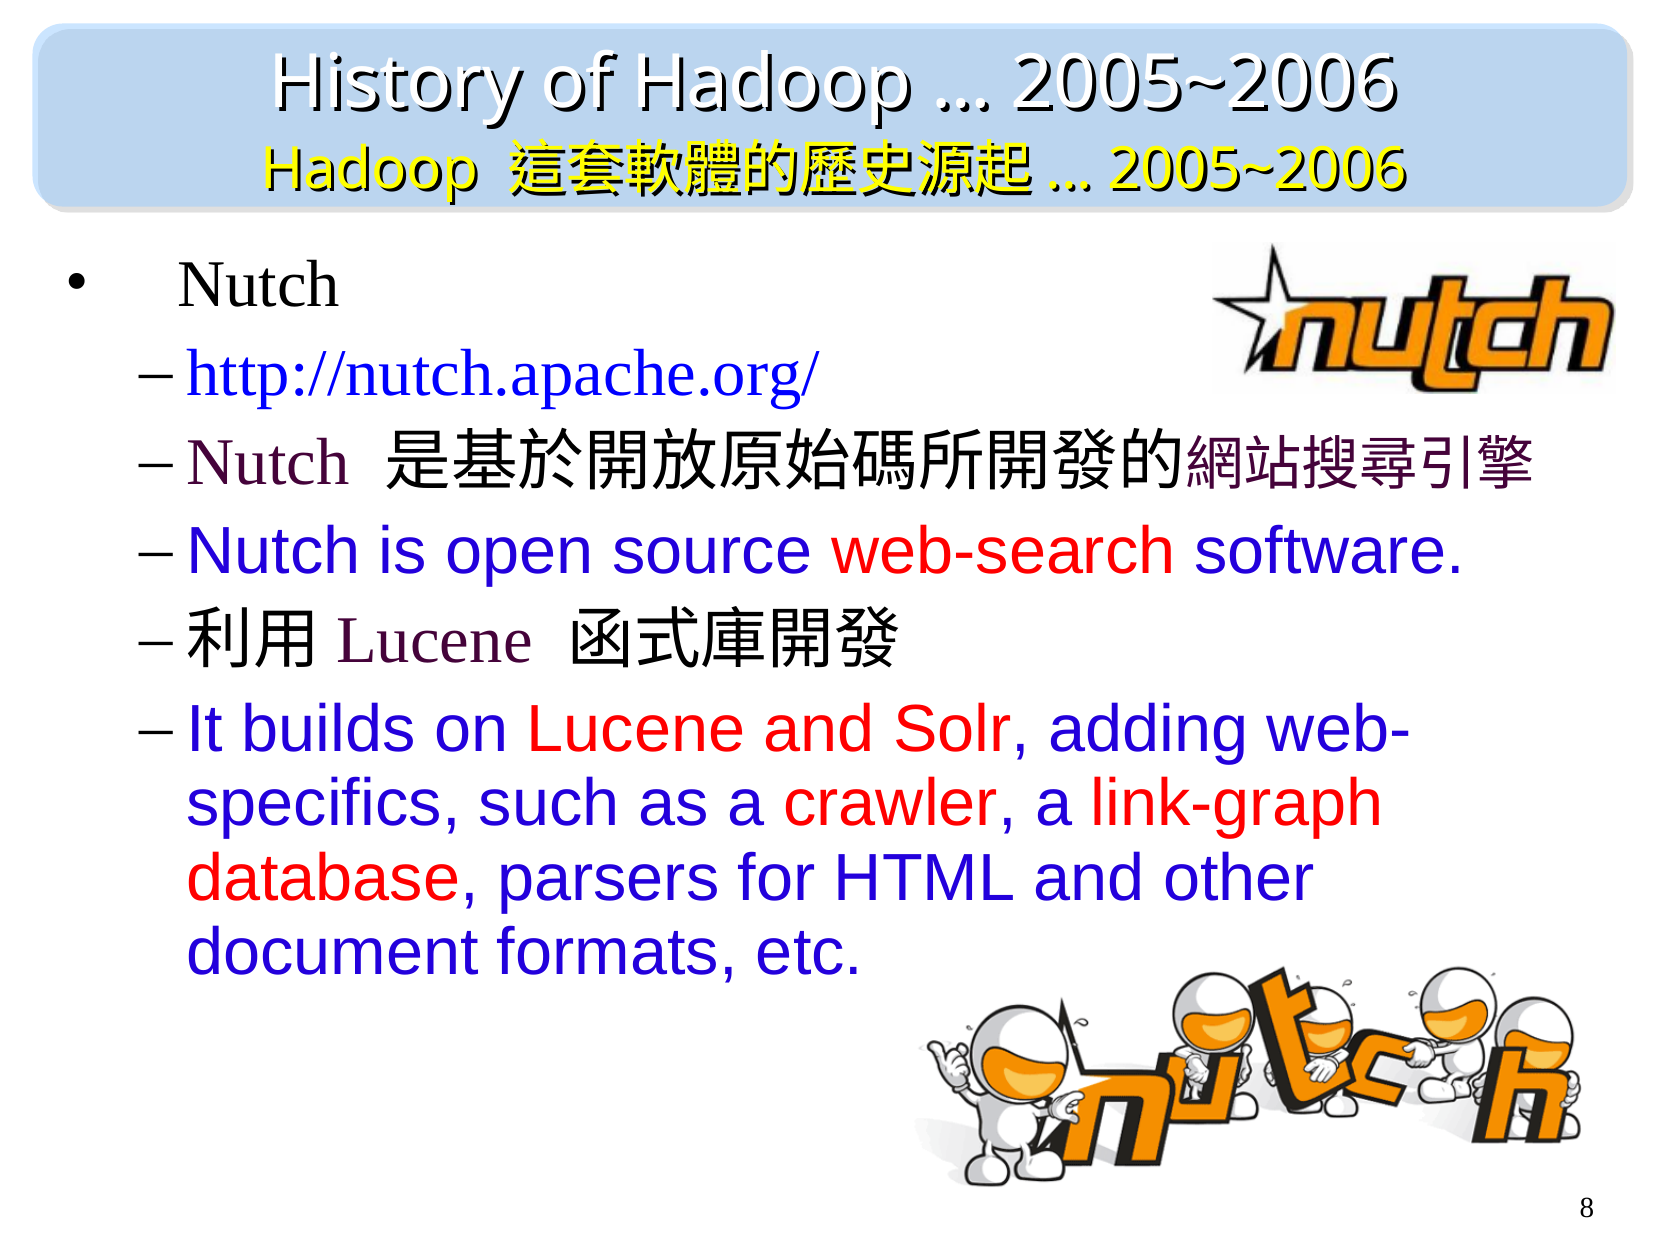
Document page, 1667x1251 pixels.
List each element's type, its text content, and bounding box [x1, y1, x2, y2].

title History of Hadoop … 2005~2006 Hadoop 這套軟體的歷史源起... 2005~2006 [124, 18, 1542, 204]
picture [1212, 242, 1616, 394]
picture [890, 956, 1619, 1196]
list Nutch http://nutch.apache.org/ Nutch 是基於開放原始碼所開發的網站搜尋引擎 Nutch is open source web-search software. 利用Lucene 函式庫開發 It builds on Lucene and Solr, adding web-specifics, such as a crawler, a link-graph database, parsers for HTML and other document formats, etc. [64, 242, 1612, 1068]
text_box [32, 23, 1628, 207]
